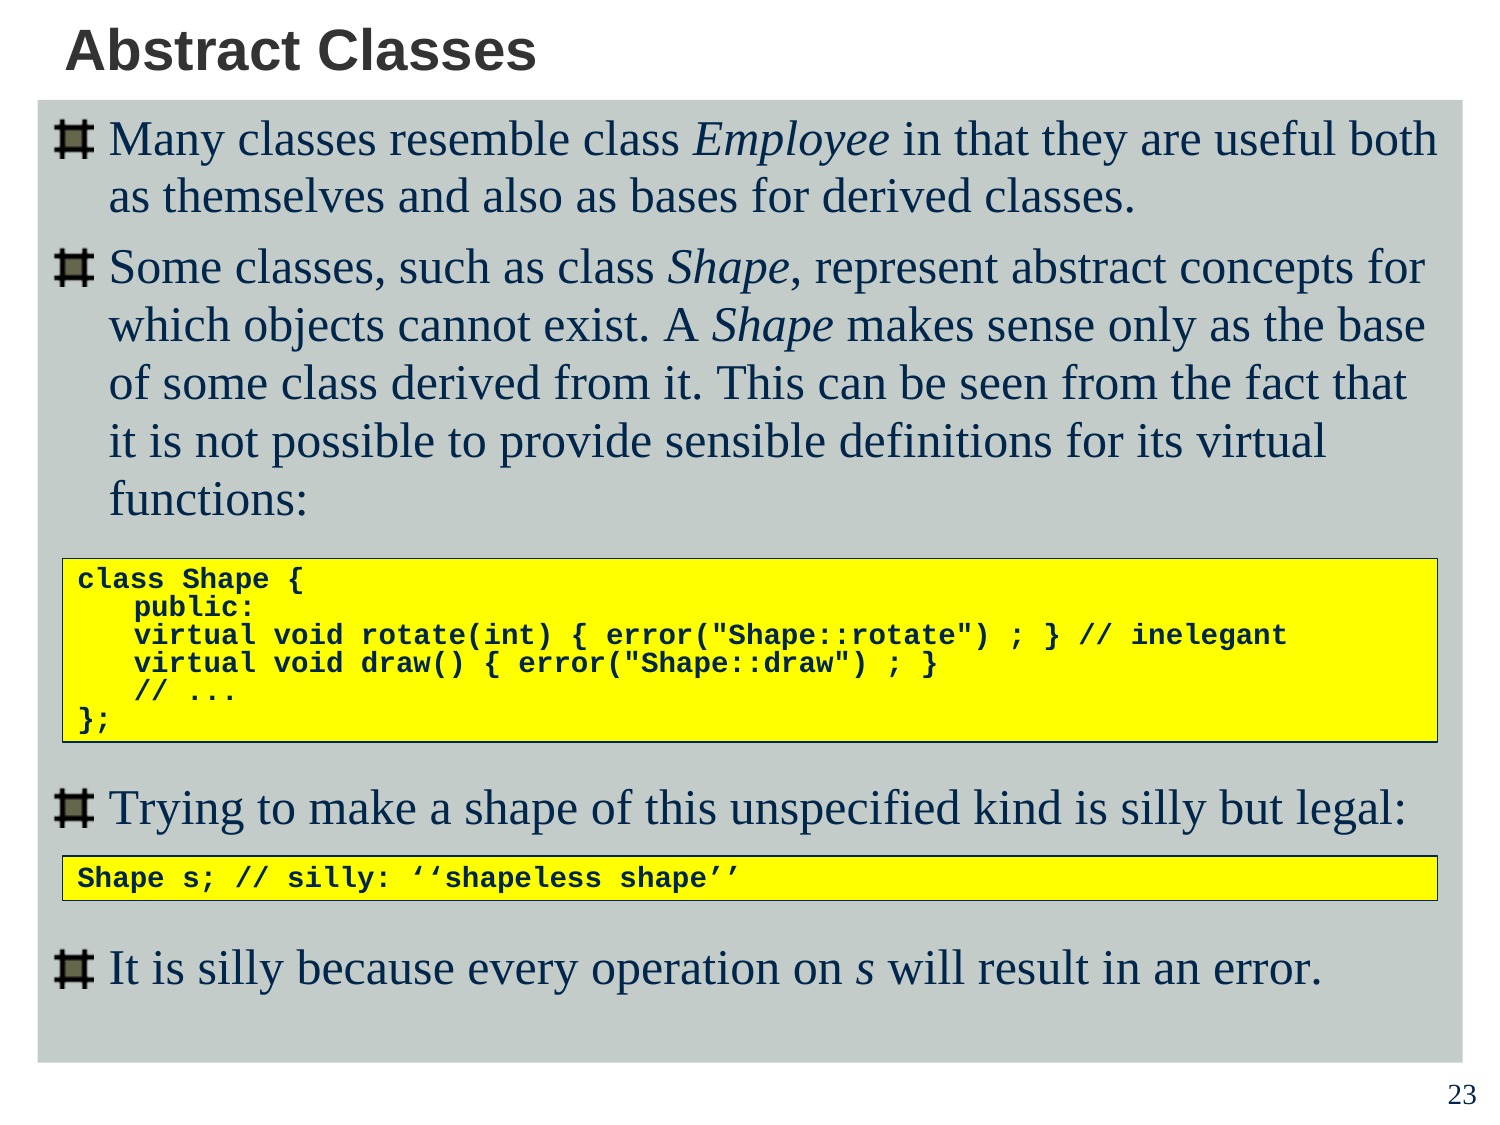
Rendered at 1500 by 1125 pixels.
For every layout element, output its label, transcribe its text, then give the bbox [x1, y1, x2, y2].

title Abstract Classes [50, 0, 1450, 91]
text_box Shape s; // silly: ‘‘shapeless shape’’ [62, 855, 1438, 905]
list Many classes resemble class Employee in that they are useful both as themselves and also as bases for derived classes. Some classes, such as class Shape, represent abstract concepts for which objects cannot exist. A Shape makes sense only as the base of some class derived from it. This can be seen from the fact that it is not possible to provide sensible definitions for its virtual functions: Trying to make a shape of this unspecified kind is silly but legal: It is silly because every operation on s will result in an error. [37, 99, 1463, 1063]
text_box class Shape { public: virtual void rotate(int) { error("Shape::rotate") ; } // inelegant virtual void draw() { error("Shape::draw") ; } // ... }; [62, 558, 1438, 750]
